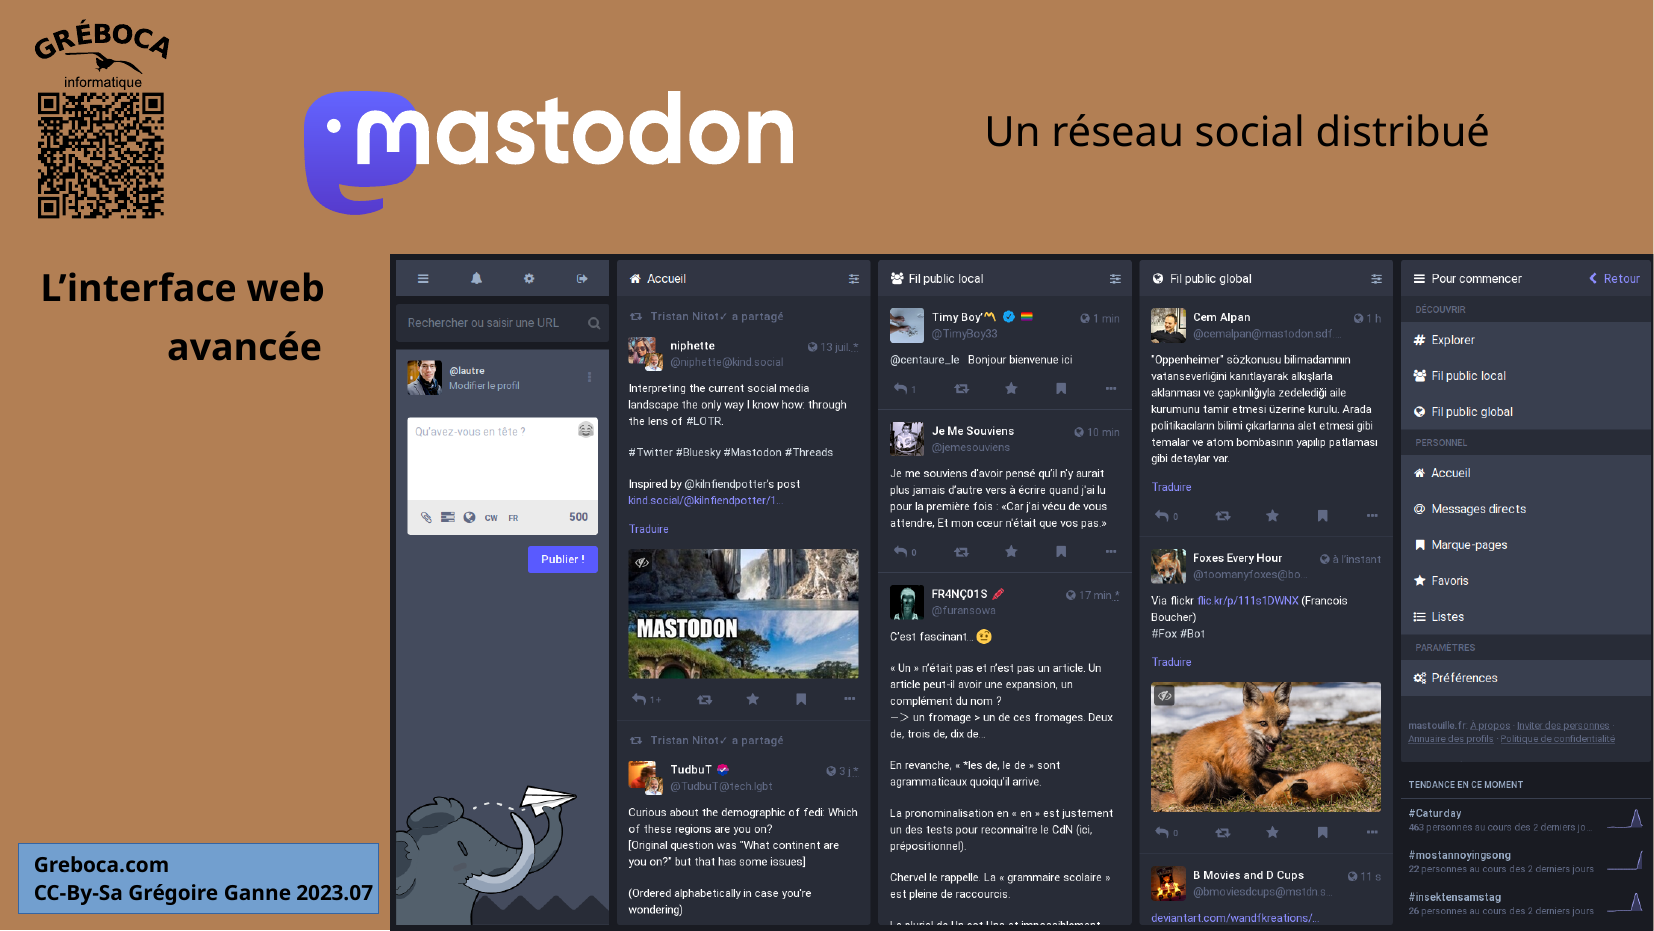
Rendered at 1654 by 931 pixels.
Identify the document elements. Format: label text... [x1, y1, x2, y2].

picture [390, 254, 1654, 931]
title Un réseau social distribué [912, 62, 1563, 198]
text_box Greboca.com CC-By-Sa Grégoire Ganne 2023.07 [18, 843, 379, 914]
picture [27, 19, 175, 230]
picture [303, 89, 793, 217]
text_box L’interface web avancée [25, 246, 953, 379]
